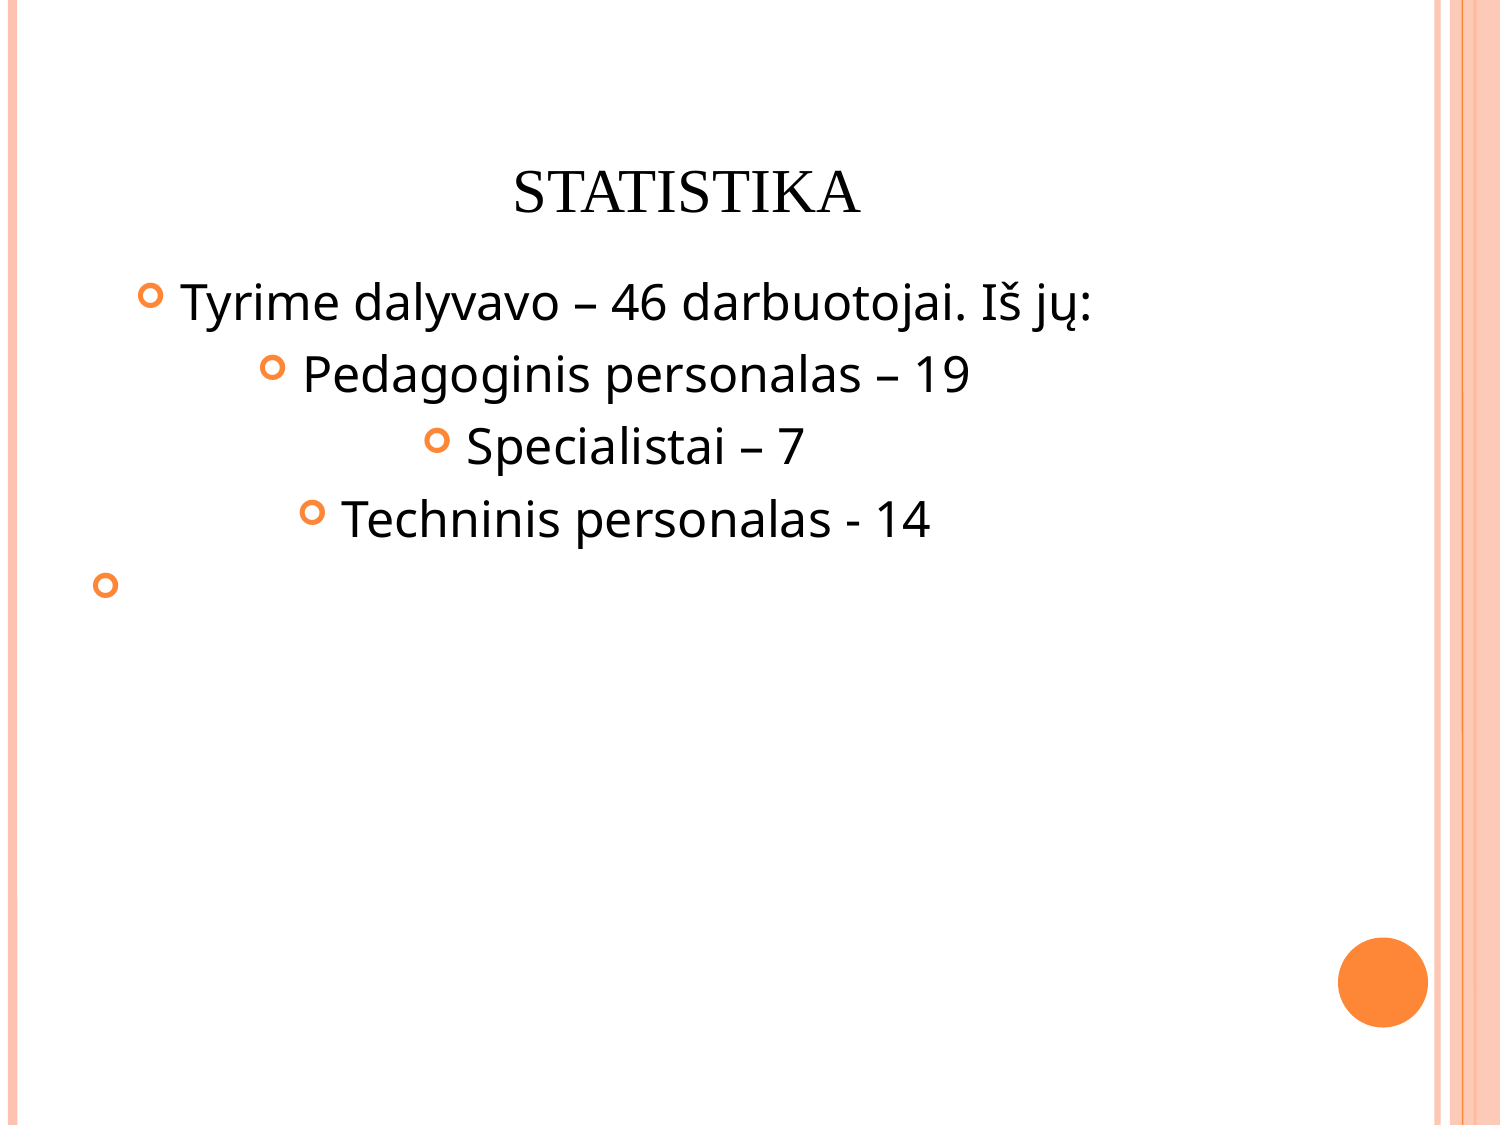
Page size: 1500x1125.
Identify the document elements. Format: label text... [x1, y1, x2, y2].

list Tyrime dalyvavo – 46 darbuotojai. Iš jų: Pedagoginis personalas – 19 Specialistai – 7 Techninis personalas - 14 [75, 262, 1300, 1062]
title STATISTIKA [75, 45, 1300, 233]
